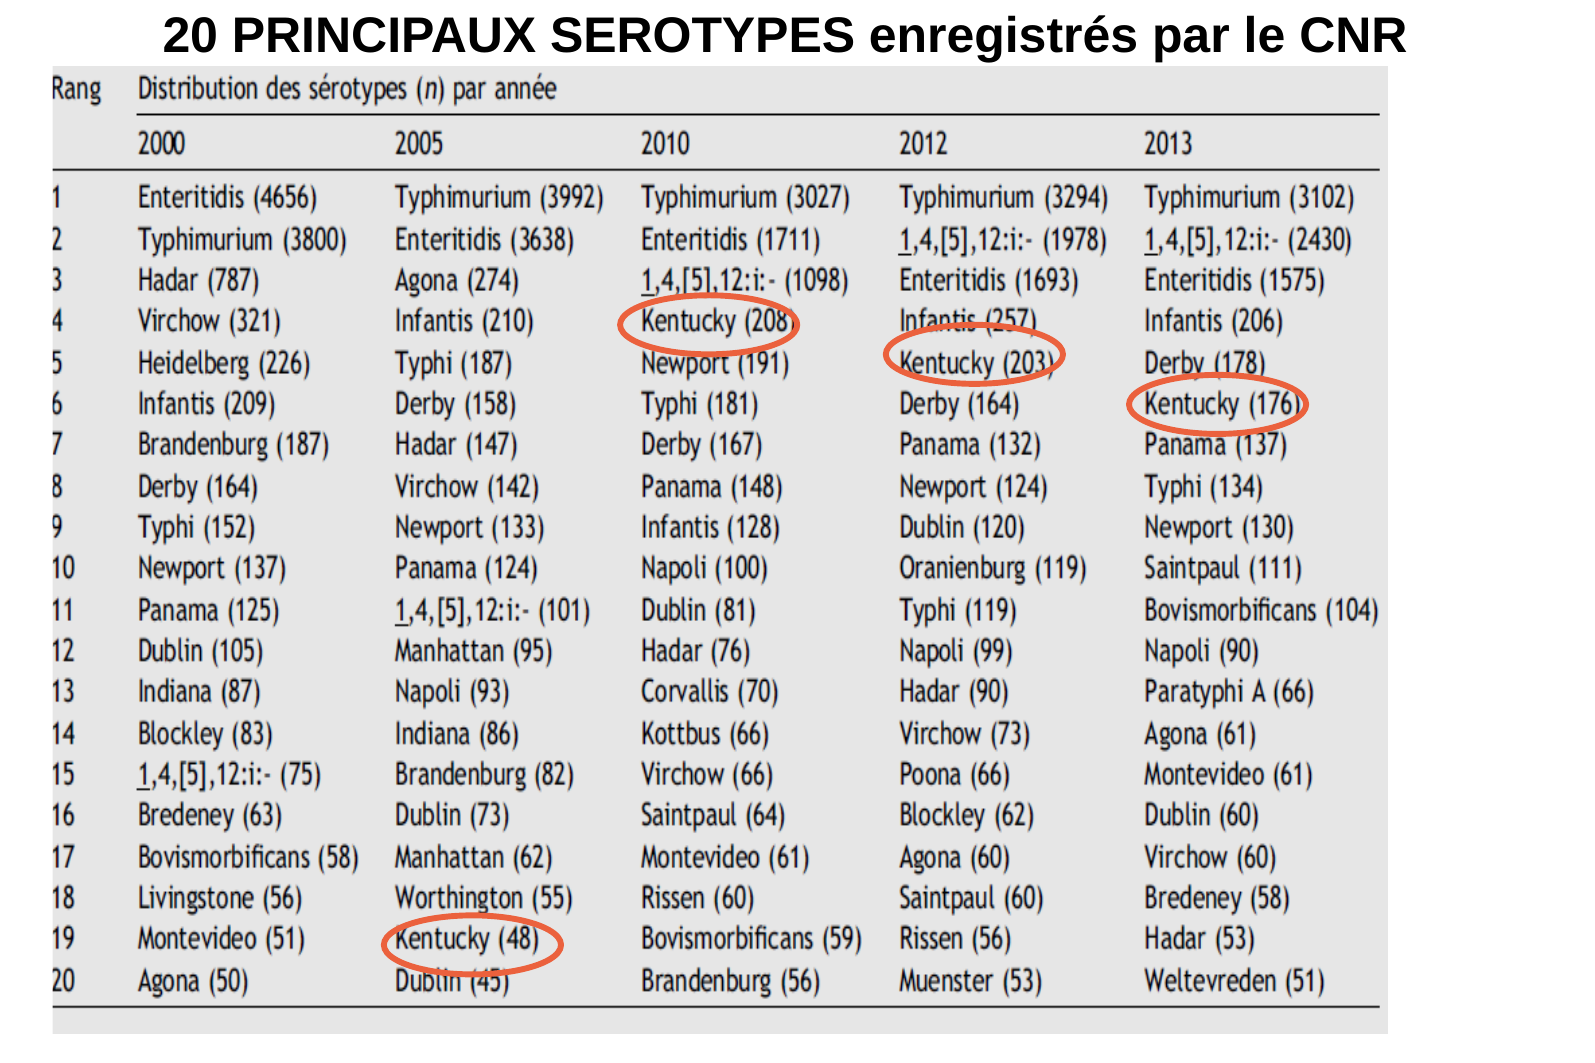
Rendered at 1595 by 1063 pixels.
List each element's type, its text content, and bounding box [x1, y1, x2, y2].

text_box 20 PRINCIPAUX SEROTYPES enregistrés par le CNR [147, 0, 1595, 72]
picture [52, 66, 1388, 1034]
